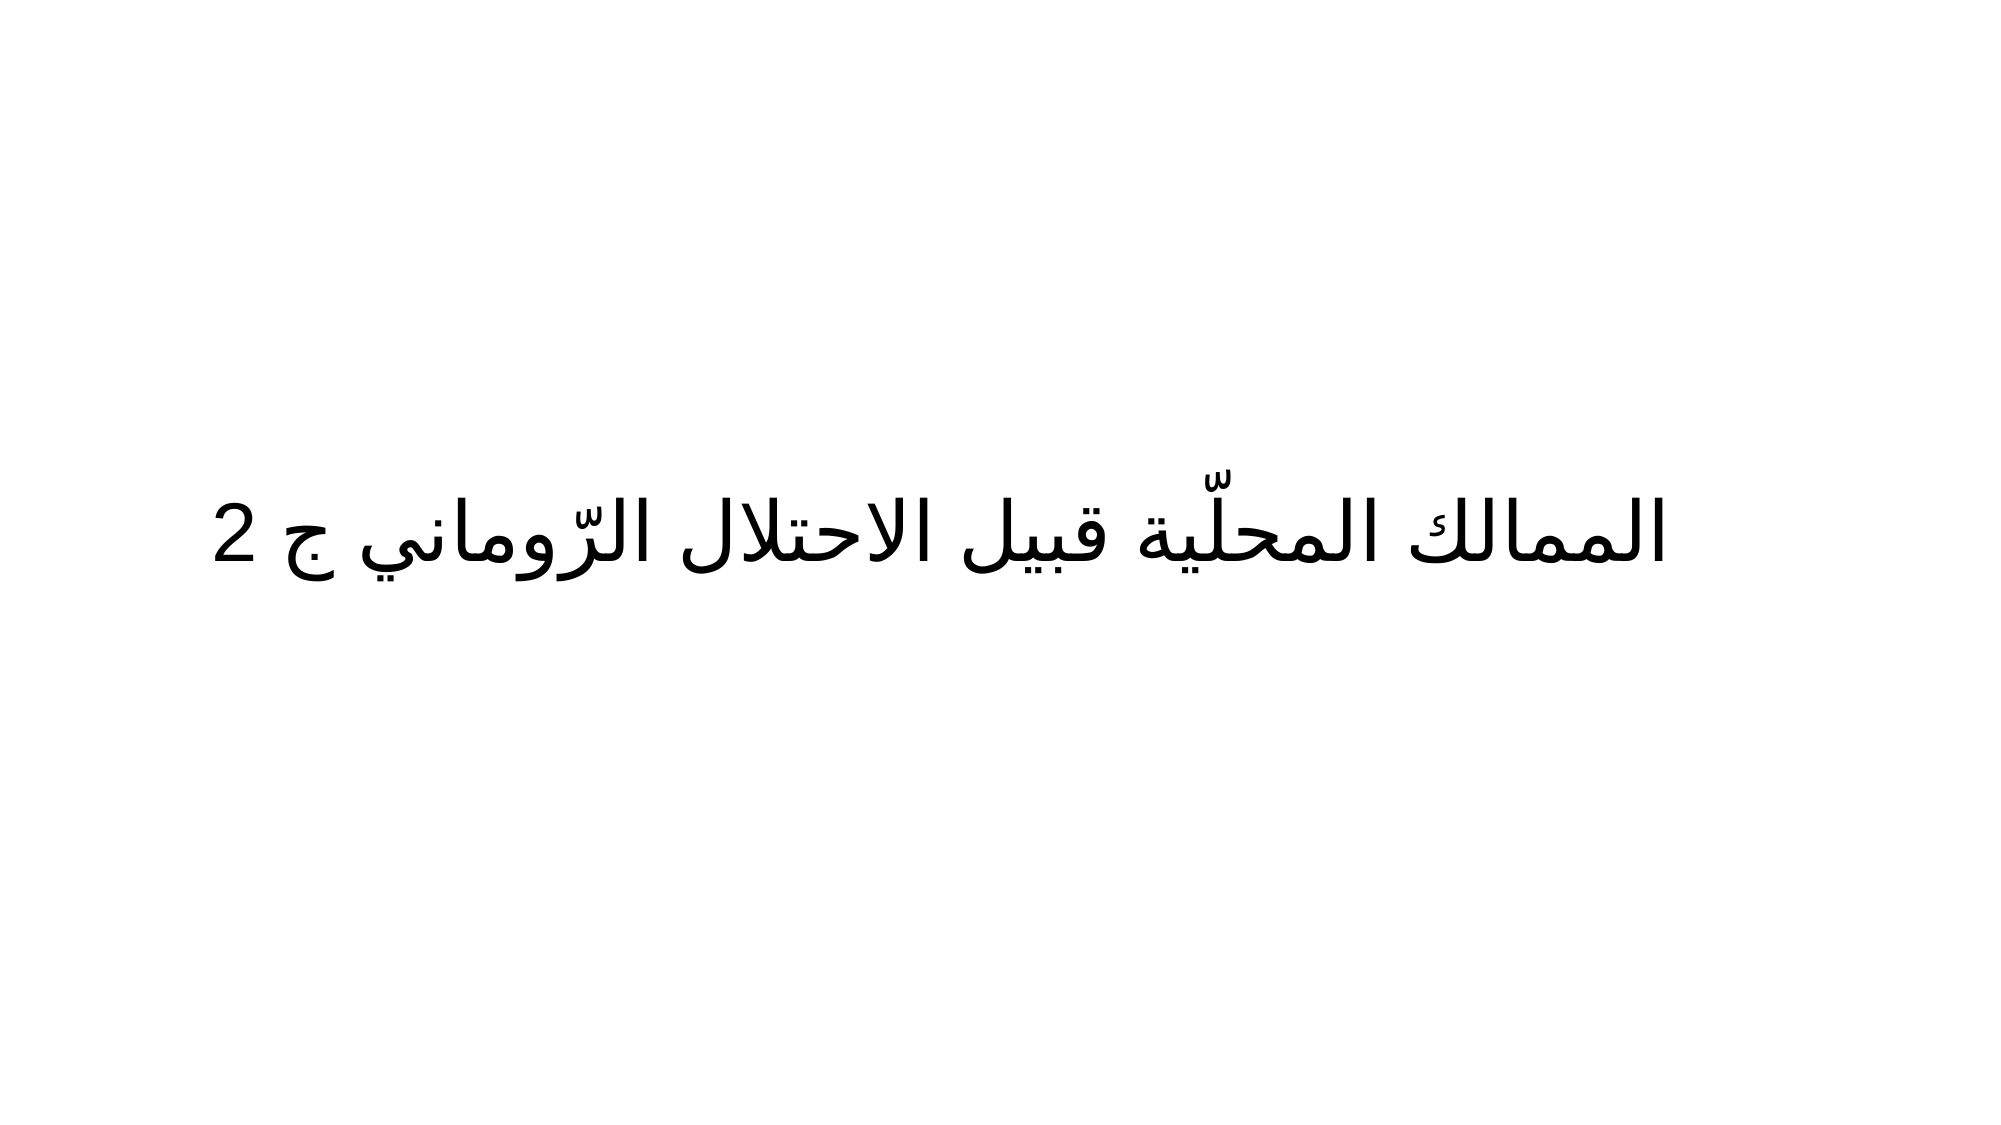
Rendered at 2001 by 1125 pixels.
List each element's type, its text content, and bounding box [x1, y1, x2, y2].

text_box الممالك المحلّية قبيل الاحتلال الرّوماني ج 2 [157, 470, 1702, 587]
